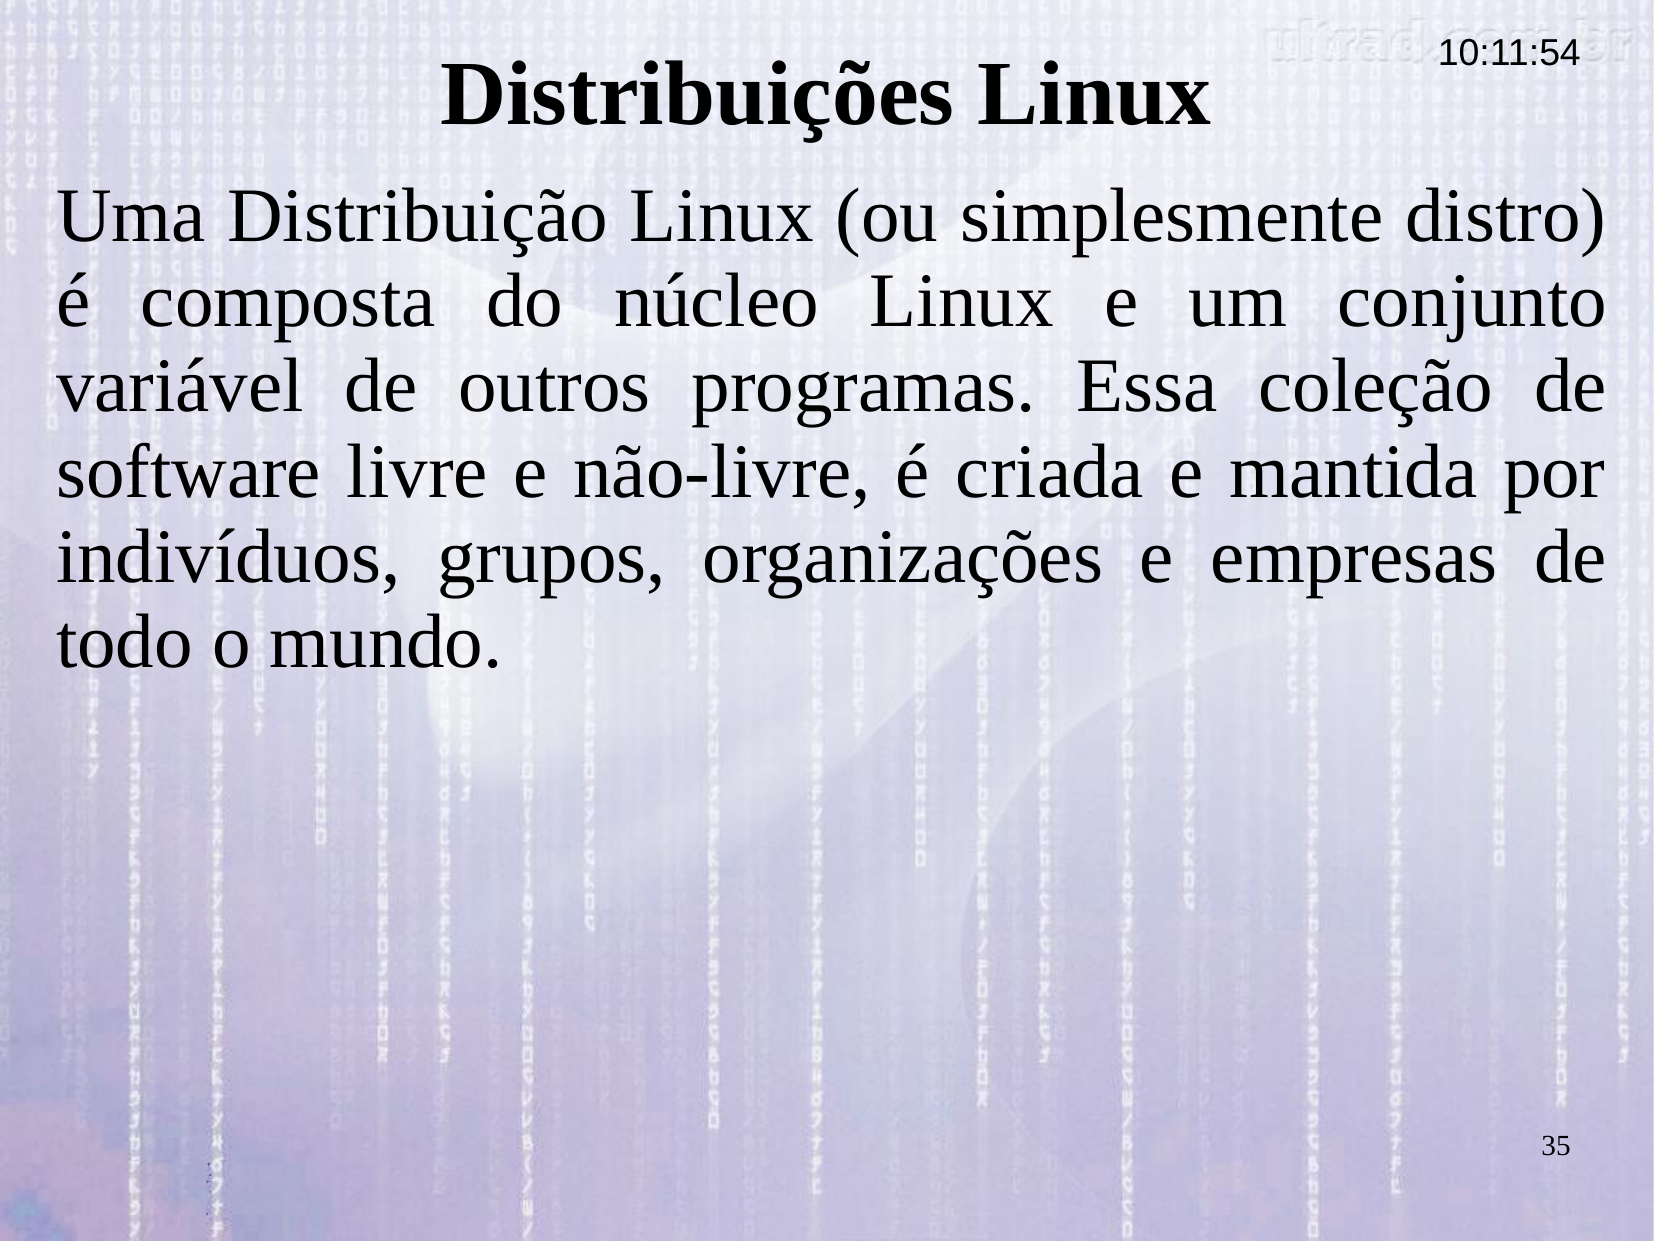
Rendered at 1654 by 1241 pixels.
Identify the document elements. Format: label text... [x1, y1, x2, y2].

picture [0, 0, 1654, 1241]
text_box Distribuições Linux [29, 35, 1625, 171]
text_box Uma Distribuição Linux (ou simplesmente distro) é composta do núcleo Linux e um conjunto variável de outros programas. Essa coleção de software livre e não-livre, é criada e mantida por indivíduos, grupos, organizações e empresas de todo o mundo. [41, 165, 1625, 739]
text_box 10:53:37 [1423, 23, 1631, 94]
